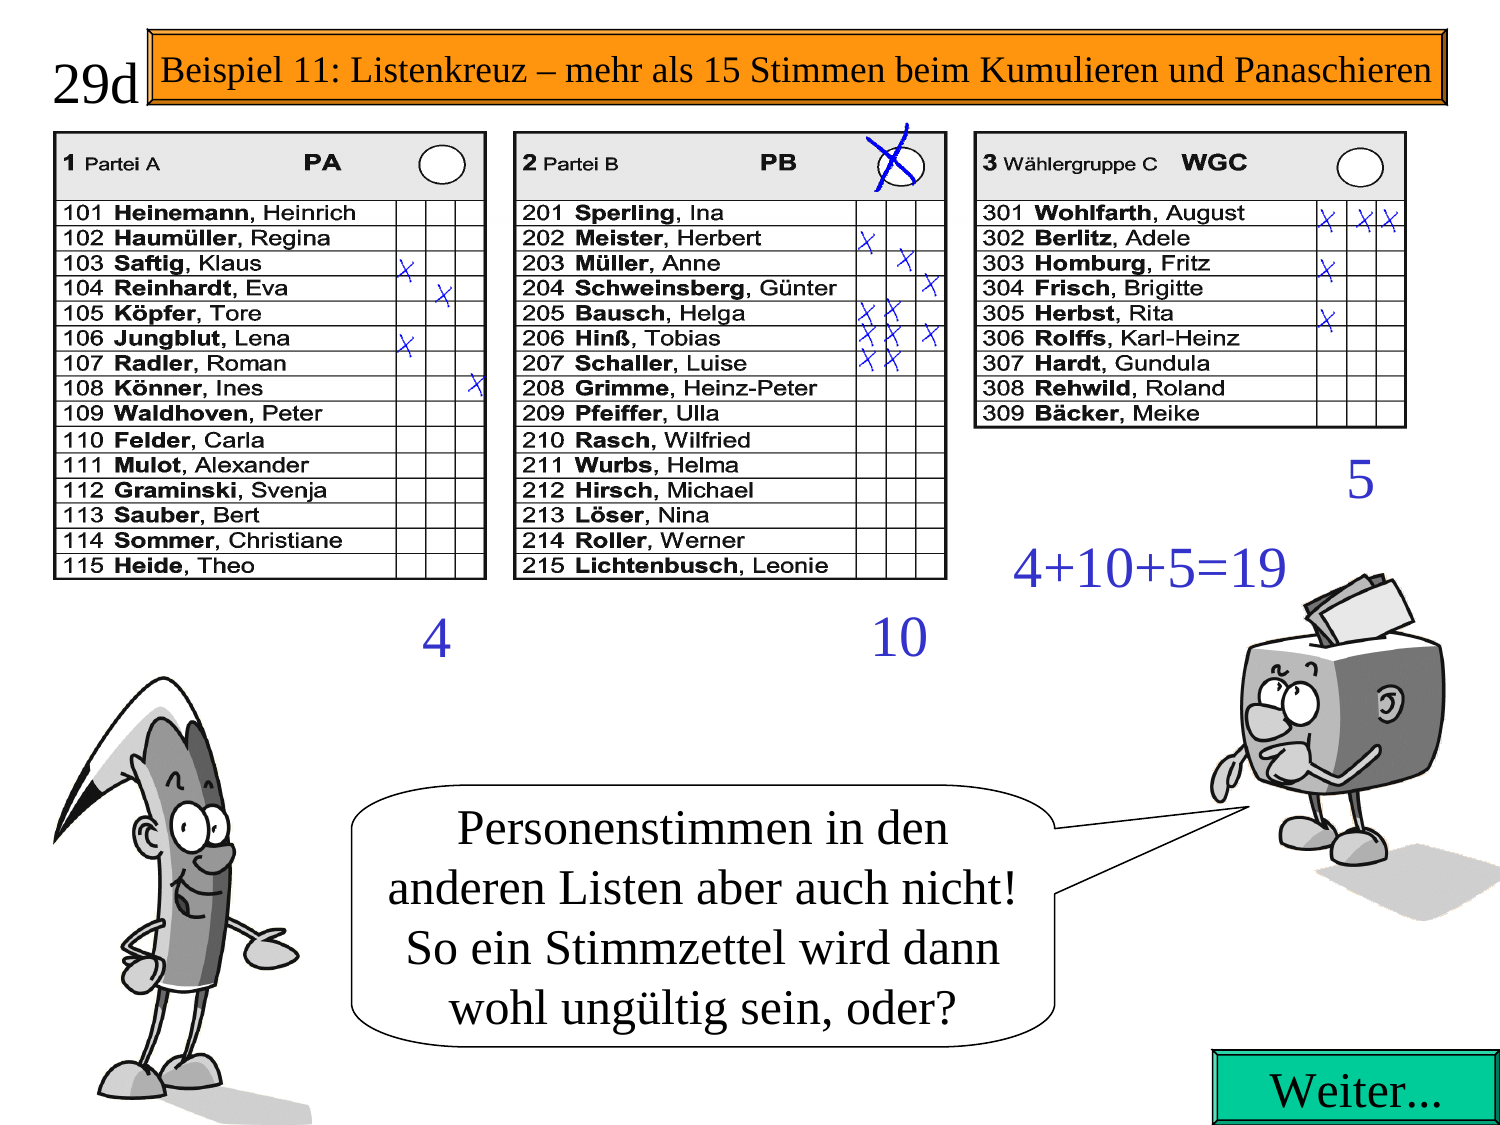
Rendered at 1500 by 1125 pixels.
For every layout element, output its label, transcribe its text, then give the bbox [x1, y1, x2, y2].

text_box 29d [37, 37, 163, 138]
text_box 10 [855, 590, 956, 666]
text_box Weiter... [1218, 1055, 1495, 1120]
text_box 5 [1331, 432, 1432, 508]
text_box 4+10+5=19 [1265, 551, 1280, 567]
text_box Personenstimmen in den anderen Listen aber auch nicht! So ein Stimmzettel wird dann wohl ungültig sein, oder? [351, 785, 1197, 1047]
picture [1197, 567, 1500, 921]
picture [47, 665, 312, 1125]
picture [53, 120, 1407, 580]
text_box Beispiel 11: Listenkreuz – mehr als 15 Stimmen beim Kumulieren und Panaschieren [153, 35, 1442, 99]
text_box 4 [407, 591, 508, 667]
text_box 4+10+5=19 [999, 521, 1487, 597]
